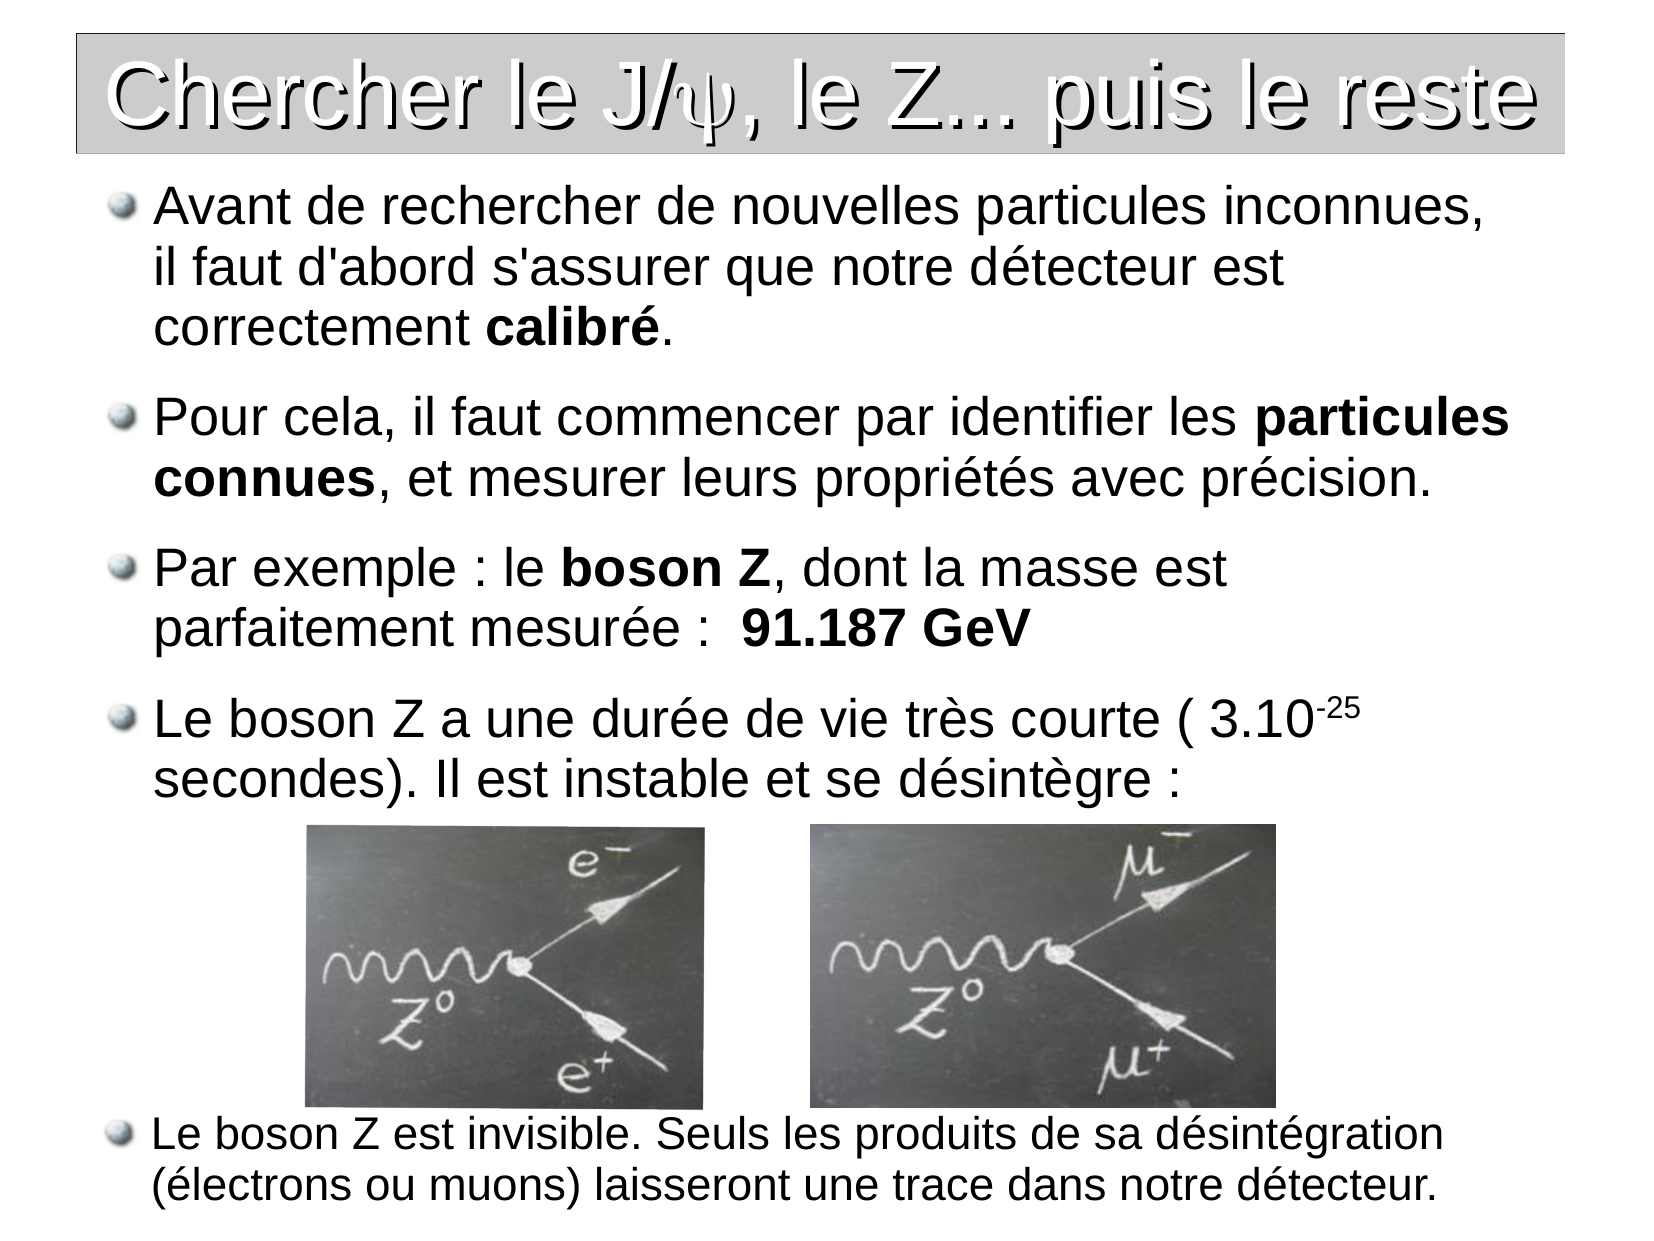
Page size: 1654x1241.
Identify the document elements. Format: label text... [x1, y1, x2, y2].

title Chercher le J/y, le Z... puis le reste [76, 33, 1565, 154]
list Avant de rechercher de nouvelles particules inconnues, il faut d'abord s'assurer que notre détecteur est correctement calibré. Pour cela, il faut commencer par identifier les particules connues, et mesurer leurs propriétés avec précision. Par exemple : le boson Z, dont la masse est parfaitement mesurée : 91.187 GeV Le boson Z a une durée de vie très courte ( 3.10-25 secondes). Il est instable et se désintègre : [82, 175, 1516, 751]
text_box Le boson Z est invisible. Seuls les produits de sa désintégration (électrons ou muons) laisseront une trace dans notre détecteur. [79, 1107, 1620, 1217]
picture [304, 824, 705, 1107]
picture [810, 824, 1276, 1107]
